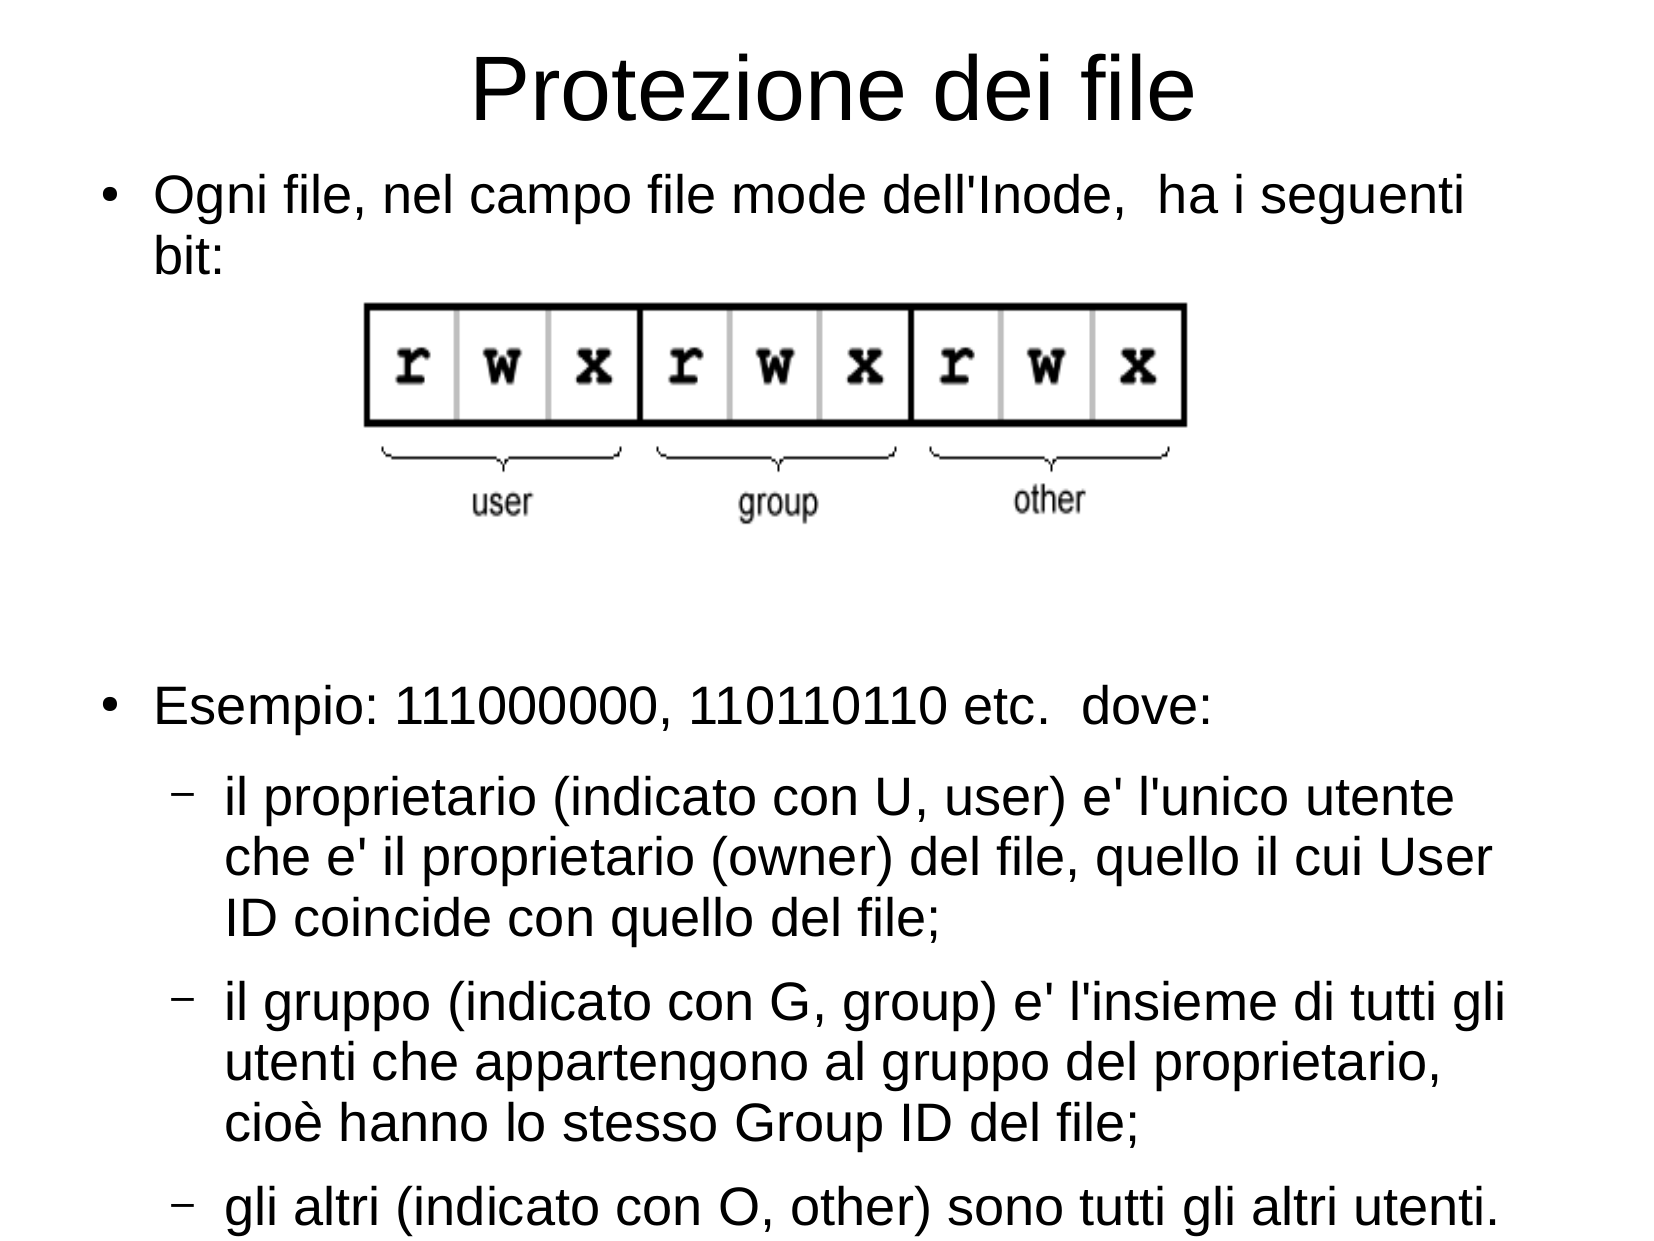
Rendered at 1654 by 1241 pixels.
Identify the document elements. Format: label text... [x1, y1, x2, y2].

title Protezione dei file [90, 0, 1579, 193]
picture [345, 279, 1207, 549]
list Ogni file, nel campo file mode dell'Inode, ha i seguenti bit: Esempio: 111000000, 110110110 etc. dove: il proprietario (indicato con U, user) e' l'unico utente che e' il proprietario (owner) del file, quello il cui User ID coincide con quello del file; il gruppo (indicato con G, group) e' l'insieme di tutti gli utenti che appartengono al gruppo del proprietario, cioè hanno lo stesso Group ID del file; gli altri (indicato con O, other) sono tutti gli altri utenti. [82, 165, 1538, 1241]
